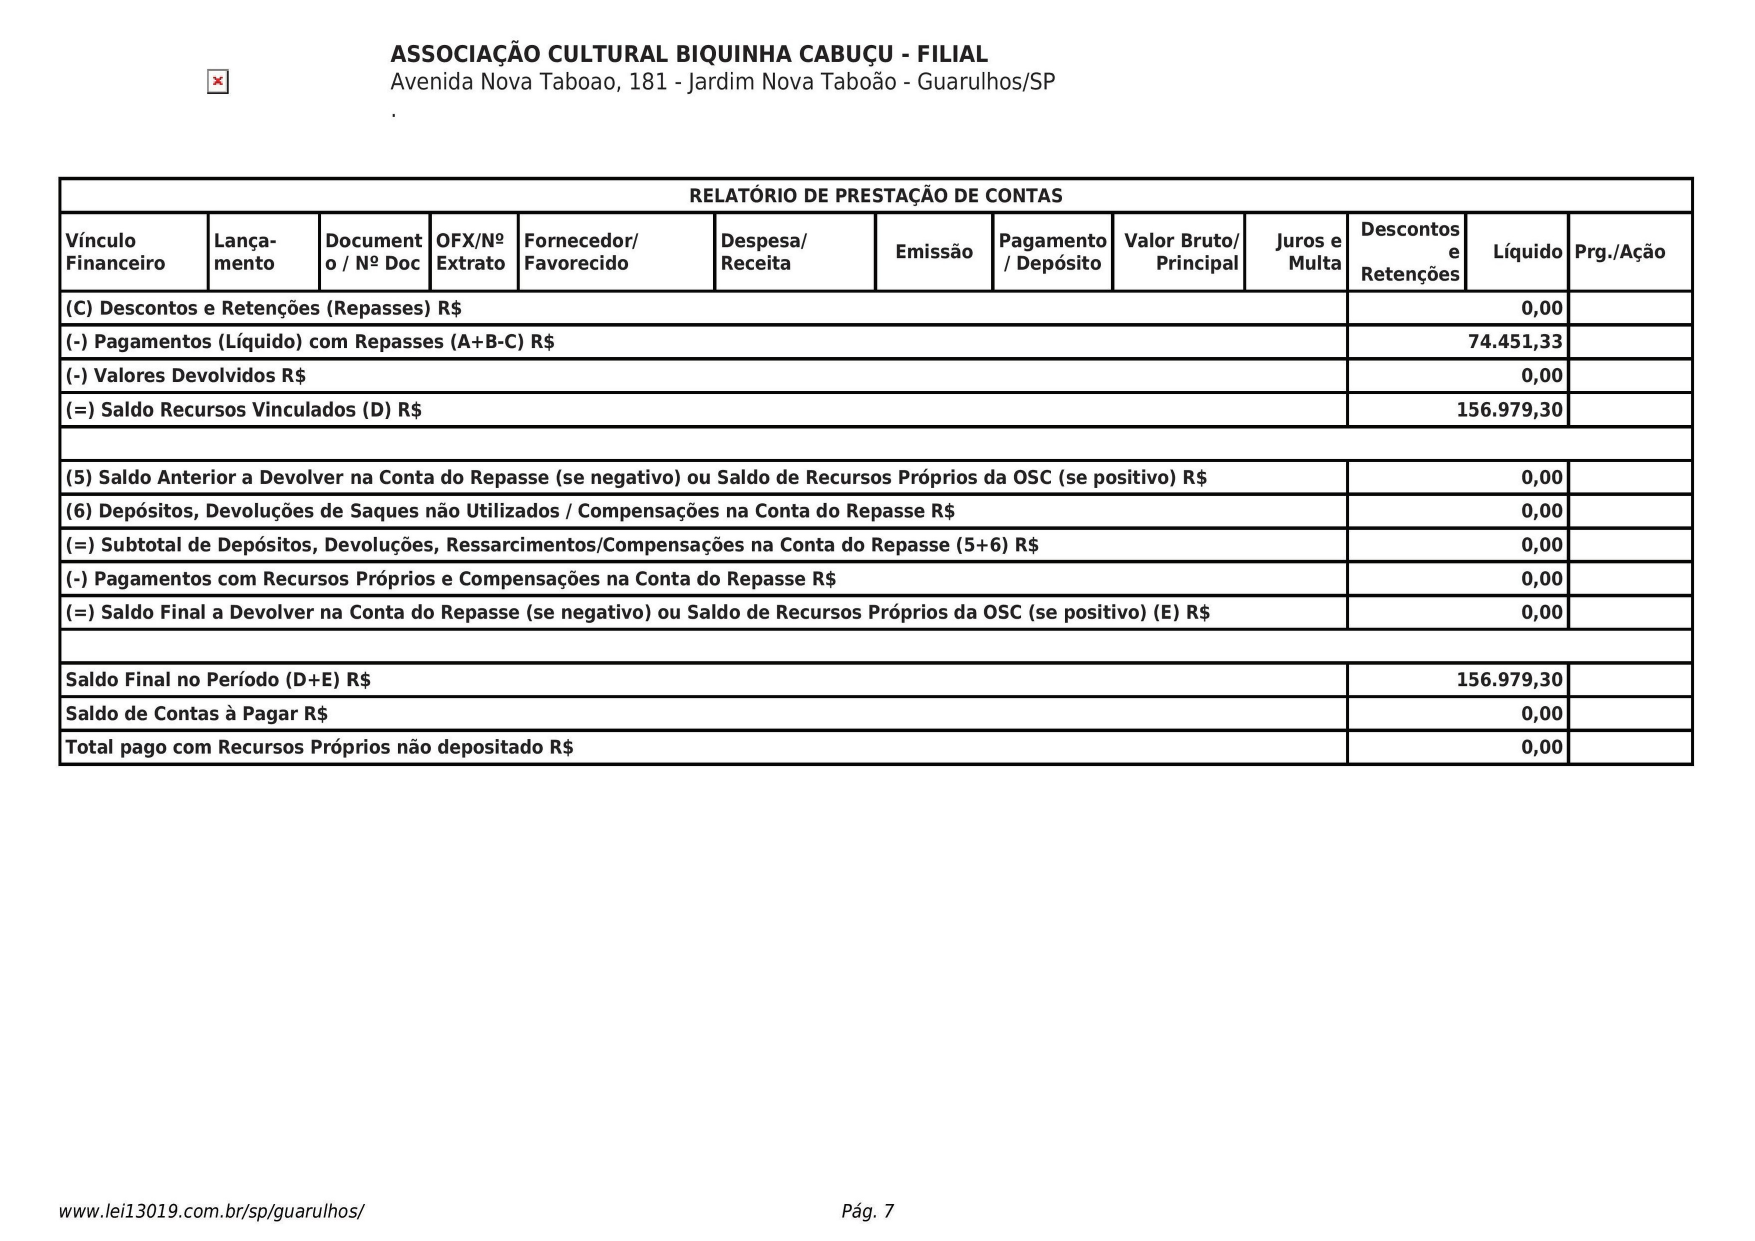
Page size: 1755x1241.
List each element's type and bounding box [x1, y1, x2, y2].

text_box [0, 0, 1752, 1240]
